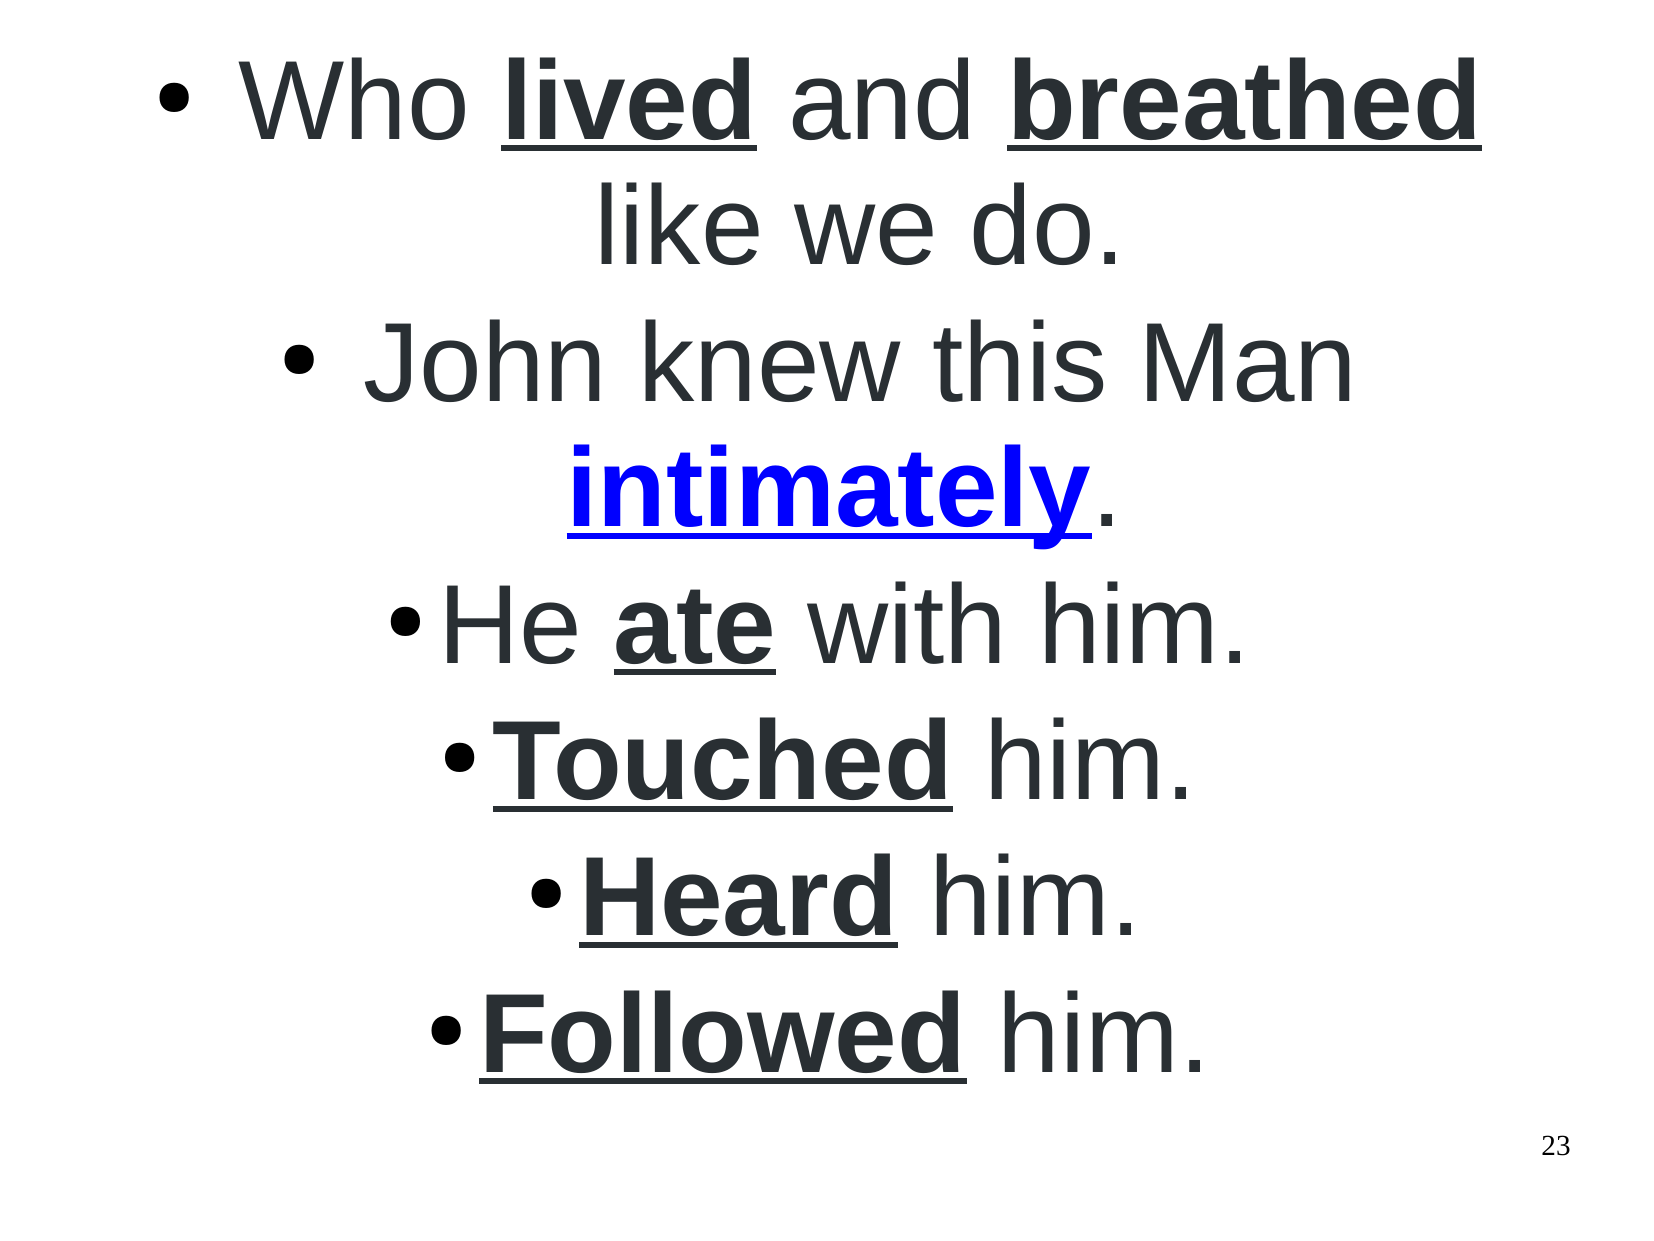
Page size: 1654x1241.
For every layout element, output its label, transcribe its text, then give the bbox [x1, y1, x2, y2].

list Who lived and breathed like we do. John knew this Man intimately. He ate with him. Touched him. Heard him. Followed him. [37, 37, 1613, 1238]
